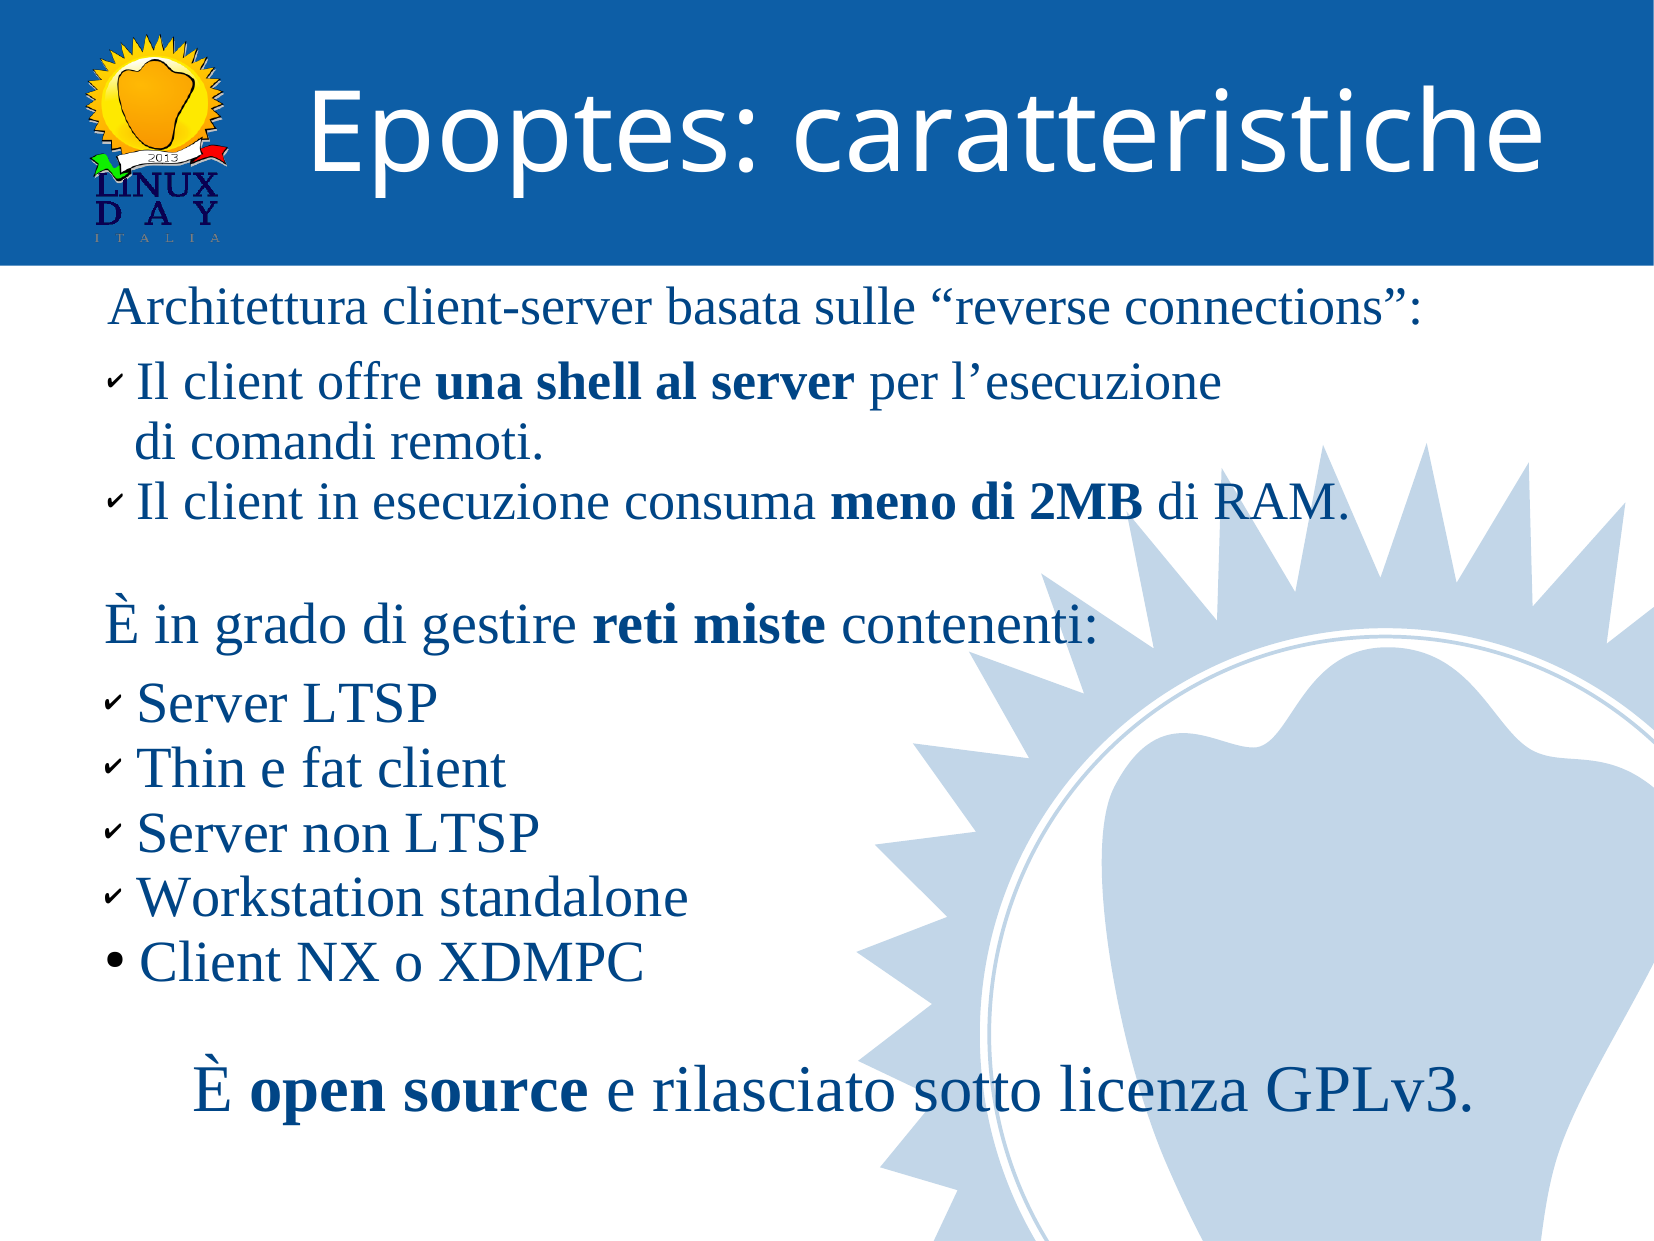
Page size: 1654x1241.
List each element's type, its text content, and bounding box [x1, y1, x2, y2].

text_box È open source e rilasciato sotto licenza GPLv3. [101, 1051, 1568, 1126]
text_box Architettura client-server basata sulle “reverse connections”: Il client offre una shell al server per l’esecuzione di comandi remoti. Il client in esecuzione consuma meno di 2MB di RAM. [107, 276, 1594, 543]
picture [76, 13, 237, 262]
text_box È in grado di gestire reti miste contenenti: Server LTSP Thin e fat client Server non LTSP Workstation standalone Client NX o XDMPC [104, 591, 1590, 994]
title Epoptes: caratteristiche [304, 59, 1628, 198]
